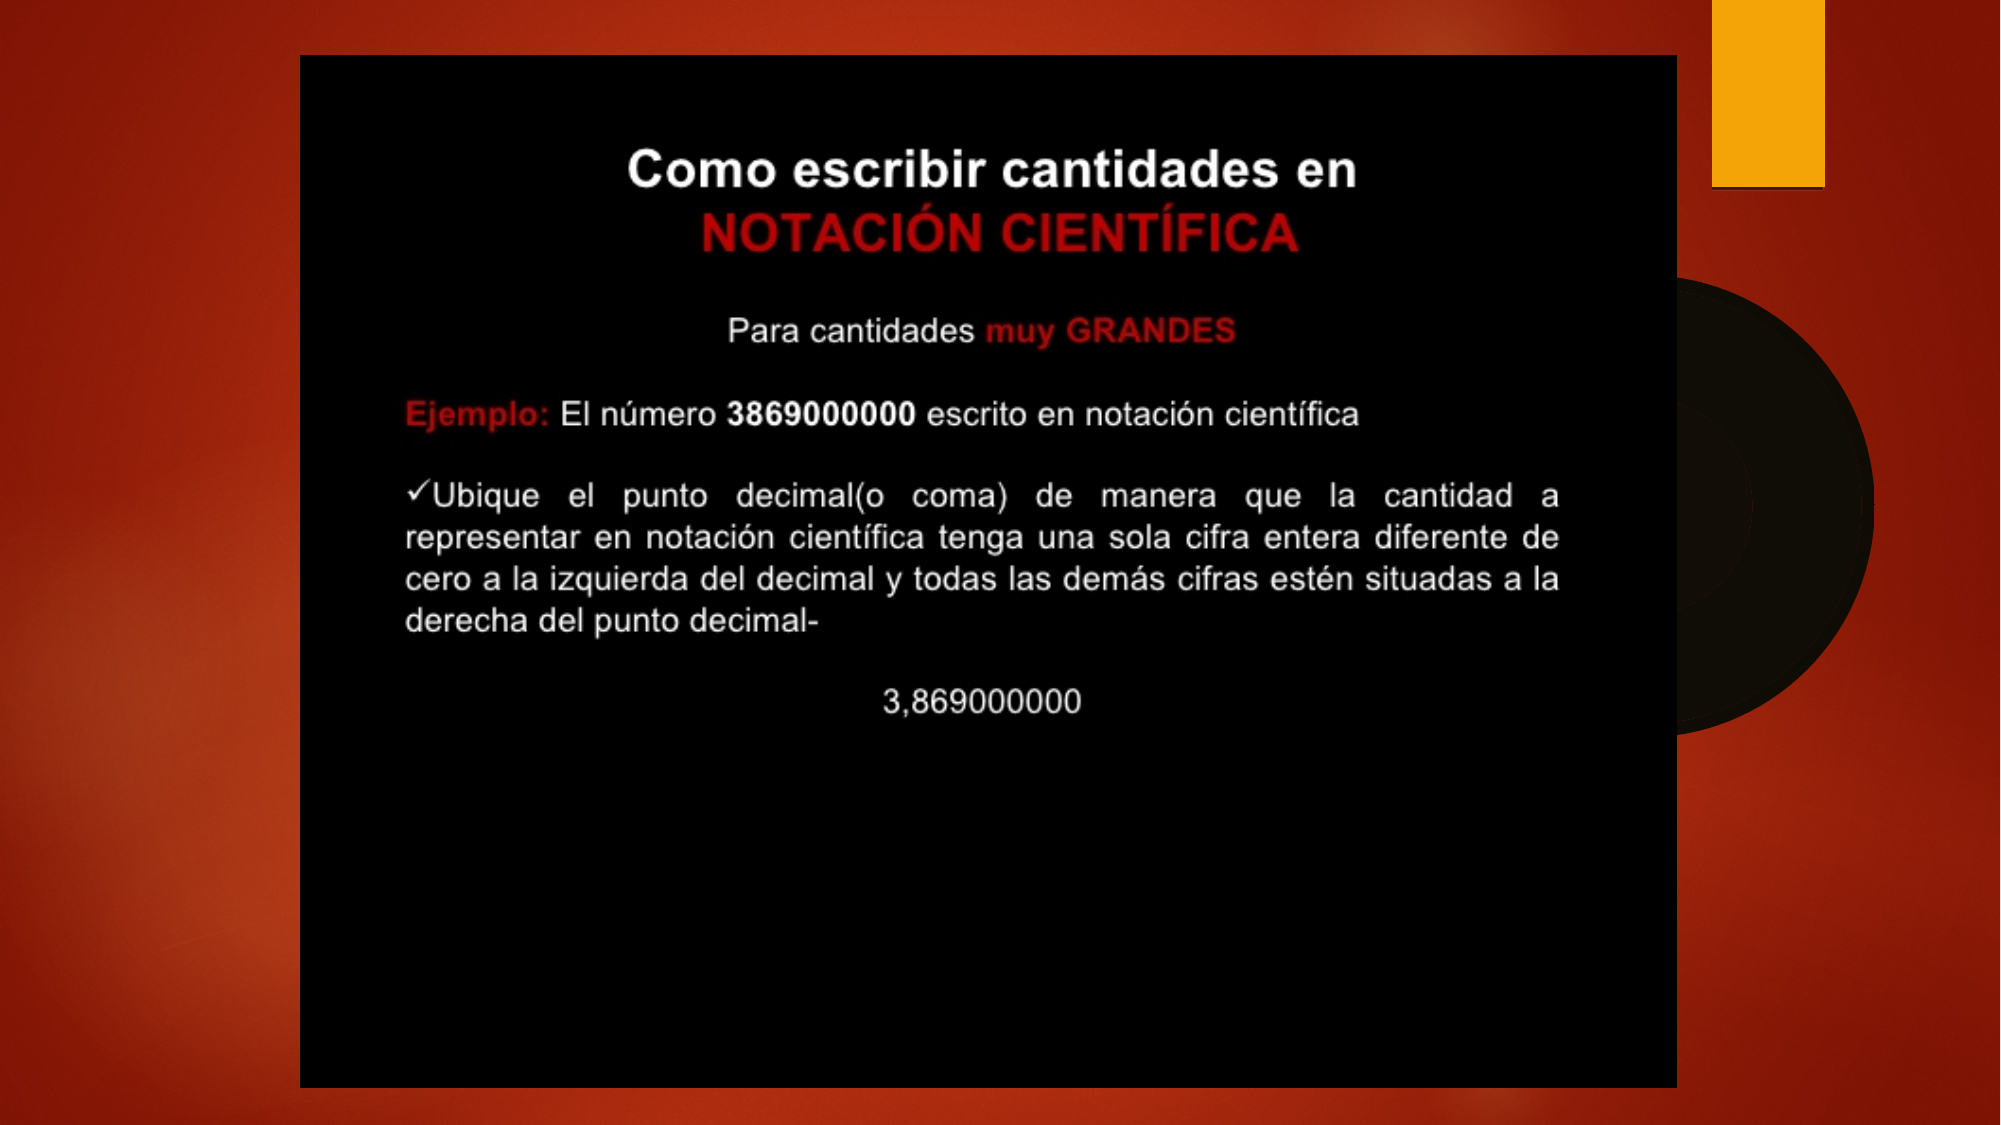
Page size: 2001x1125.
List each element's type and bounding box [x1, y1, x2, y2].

picture [300, 55, 1677, 1088]
